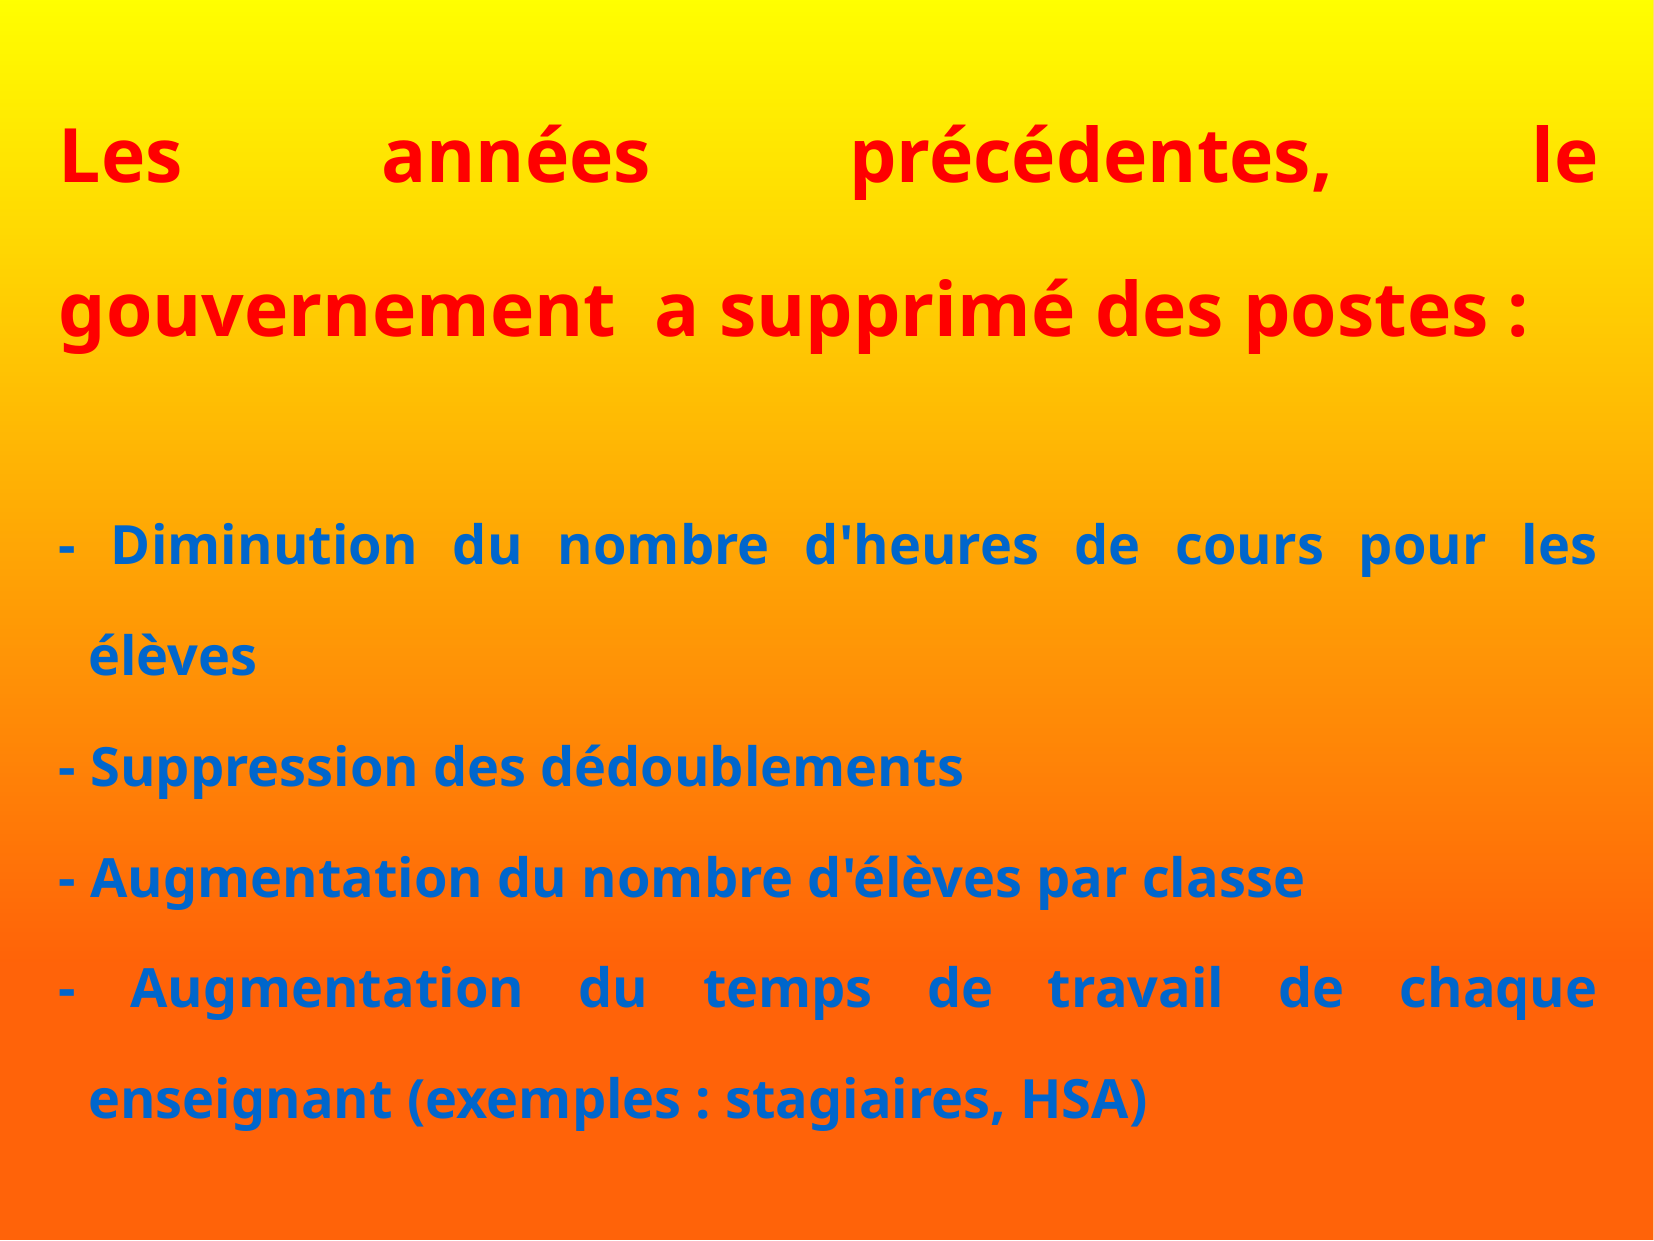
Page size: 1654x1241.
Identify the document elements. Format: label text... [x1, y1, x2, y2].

text_box Les années précédentes, le gouvernement a supprimé des postes : - Diminution du nombre d'heures de cours pour les élèves - Suppression des dédoublements - Augmentation du nombre d'élèves par classe - Augmentation du temps de travail de chaque enseignant (exemples : stagiaires, HSA) [43, 43, 1614, 844]
text_box [0, 0, 1654, 963]
